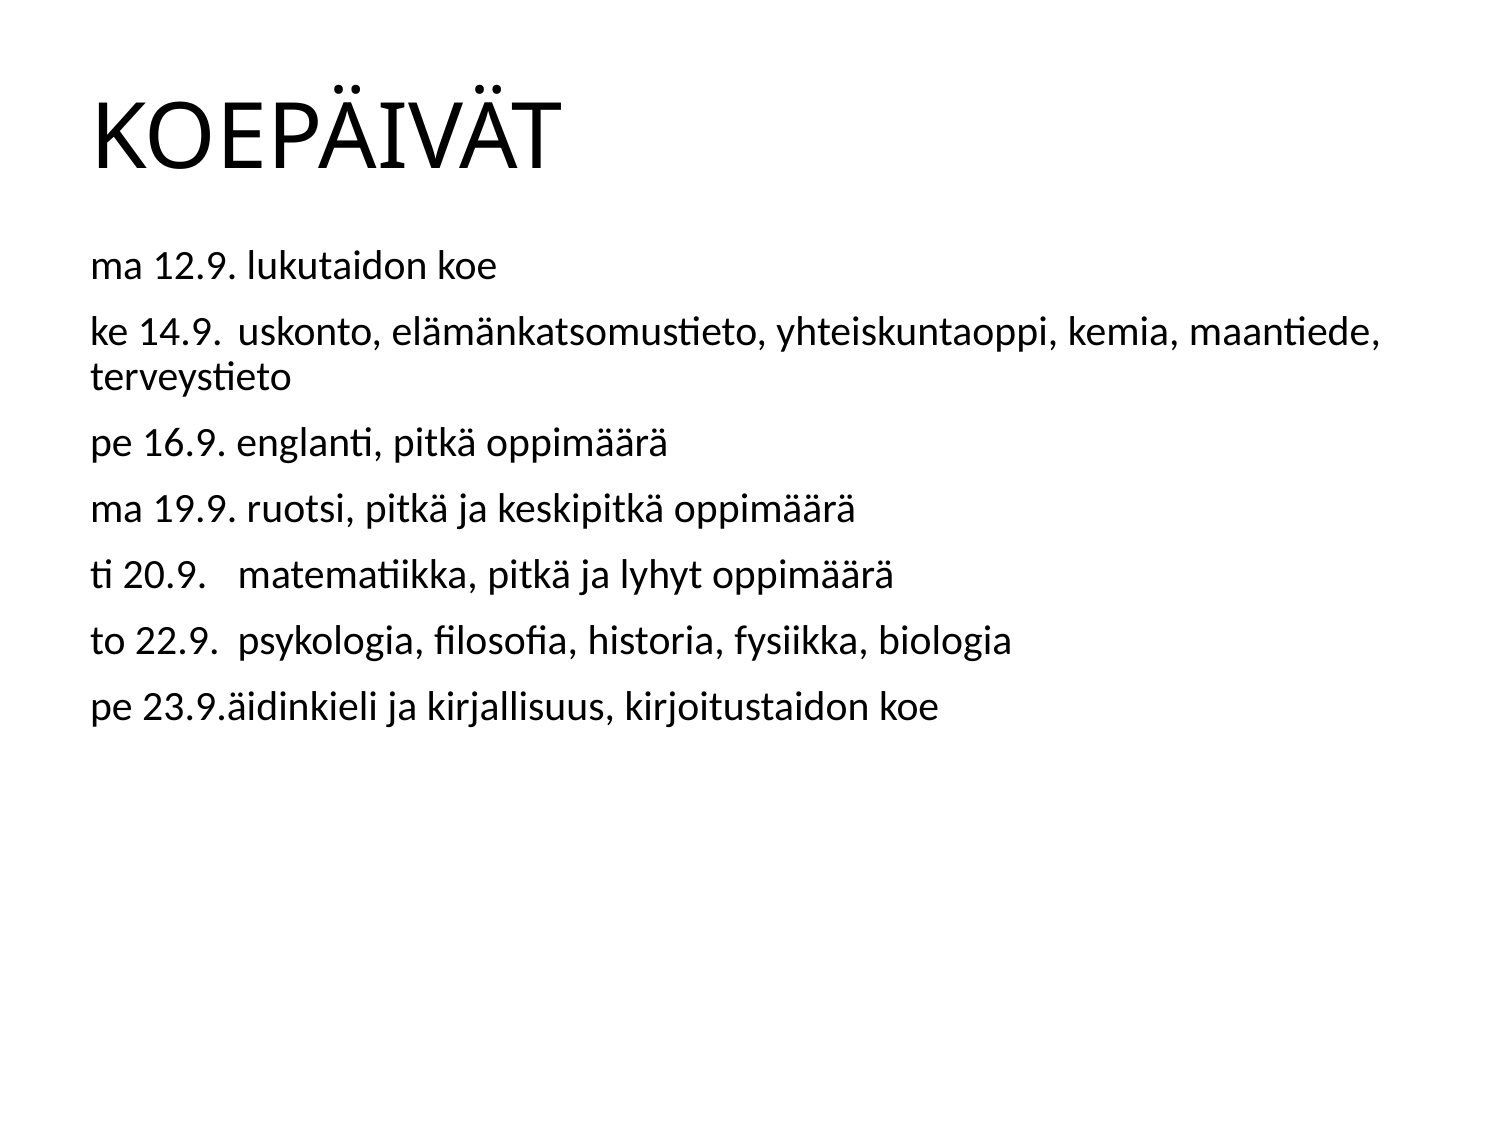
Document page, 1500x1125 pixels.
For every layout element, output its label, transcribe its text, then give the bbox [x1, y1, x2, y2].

list ma 12.9. lukutaidon koe ke 14.9. uskonto, elämänkatsomustieto, yhteiskuntaoppi, kemia, maantiede, terveystieto pe 16.9. englanti, pitkä oppimäärä ma 19.9. ruotsi, pitkä ja keskipitkä oppimäärä ti 20.9. matematiikka, pitkä ja lyhyt oppimäärä to 22.9. psykologia, filosofia, historia, fysiikka, biologia pe 23.9.äidinkieli ja kirjallisuus, kirjoitustaidon koe [75, 236, 1425, 889]
title KOEPÄIVÄT [75, 44, 1425, 233]
